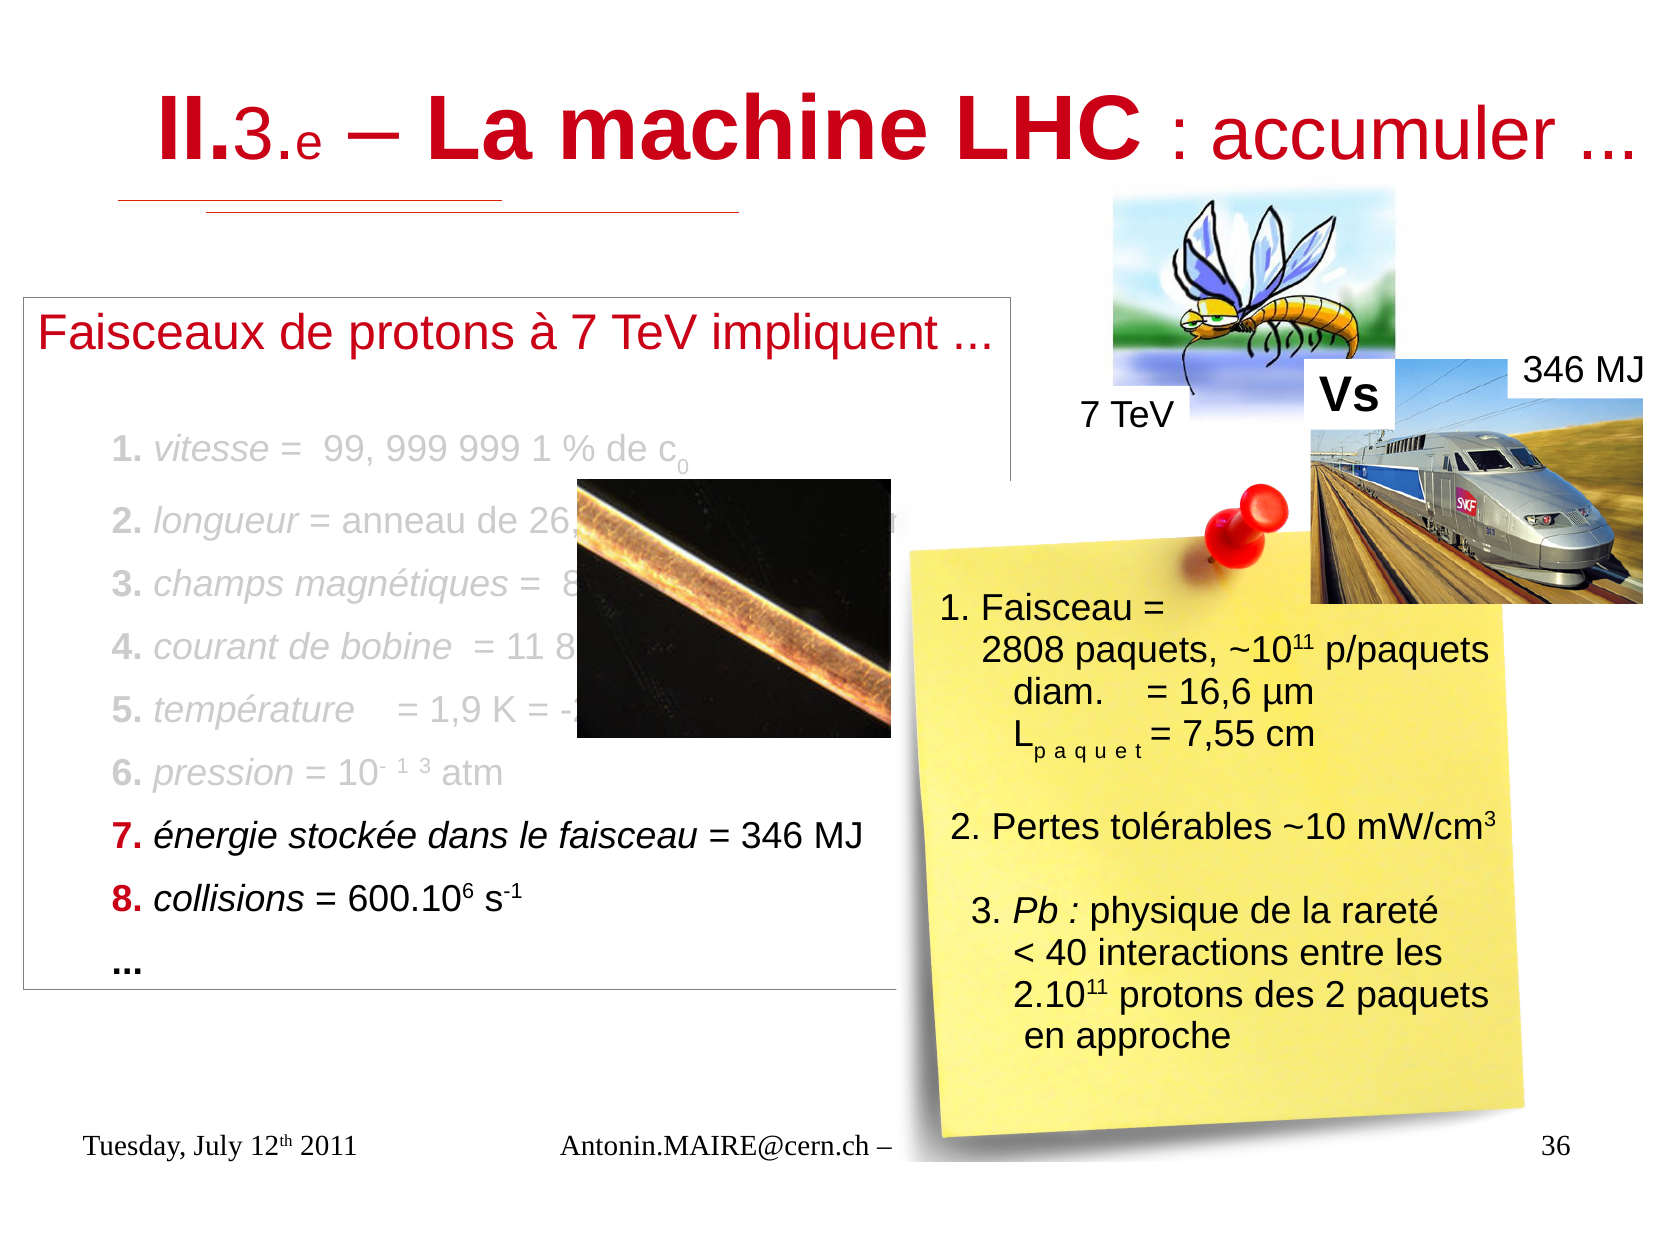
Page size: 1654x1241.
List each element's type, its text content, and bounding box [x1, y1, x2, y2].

text_box 346 MJ [1507, 341, 1654, 399]
picture [577, 479, 891, 738]
picture [896, 175, 1643, 1162]
title II.3.e – La machine LHC : accumuler ... [82, 49, 1654, 207]
text_box Faisceaux de protons à 7 TeV impliquent ... 1. vitesse = 99, 999 999 1 % de c0 2. longueur = anneau de 26,7 km de circonférence 3. champs magnétiques = 8,33 T 4. courant de bobine = 11 850 A 5. température = 1,9 K = -271,3o C 6. pression = 10-13atm 7. énergie stockée dans le faisceau = 346 MJ 8. collisions = 600.106 s-1 ... [23, 297, 1011, 990]
text_box Vs [1304, 358, 1395, 430]
text_box 7 TeV [1064, 385, 1190, 443]
